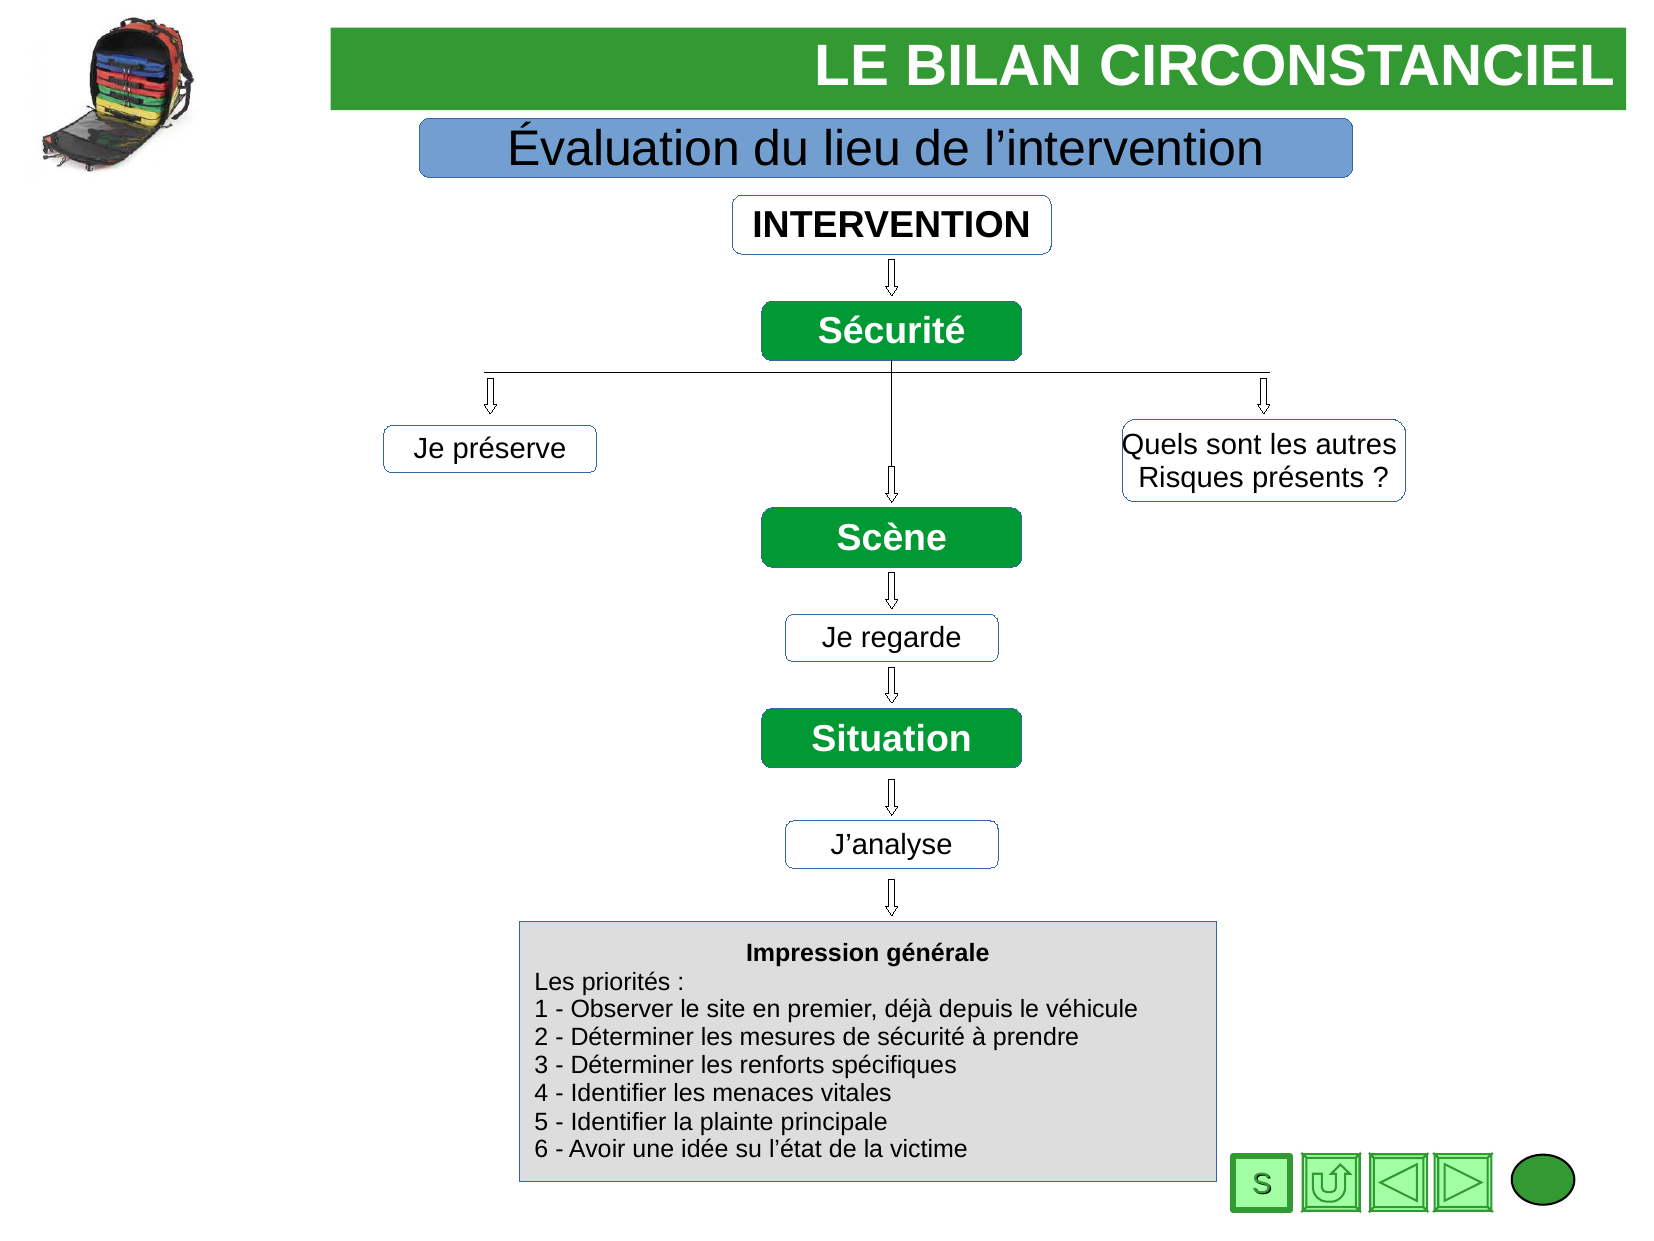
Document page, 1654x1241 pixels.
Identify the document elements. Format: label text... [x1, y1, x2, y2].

text_box [885, 572, 898, 609]
text_box [1511, 1154, 1575, 1205]
text_box [885, 667, 898, 703]
text_box Je préserve [383, 425, 597, 473]
text_box [885, 879, 898, 916]
text_box J’analyse [785, 820, 999, 869]
text_box [885, 779, 898, 816]
text_box LE BILAN CIRCONSTANCIEL [330, 25, 1630, 106]
text_box Sécurité [761, 301, 1022, 361]
text_box [484, 378, 497, 414]
text_box Je regarde [785, 614, 999, 662]
text_box [885, 466, 898, 503]
text_box [885, 259, 898, 296]
text_box Impression générale Les priorités : 1 - Observer le site en premier, déjà depuis le véhicule 2 - Déterminer les mesures de sécurité à prendre 3 - Déterminer les renforts spécifiques 4 - Identifier les menaces vitales 5 - Identifier la plainte principale 6 - Avoir une idée su l’état de la victime [519, 921, 1217, 1182]
text_box Quels sont les autres Risques présents ? [1122, 419, 1406, 502]
text_box Évaluation du lieu de l’intervention [419, 118, 1353, 178]
text_box Scène [761, 507, 1022, 568]
text_box INTERVENTION [732, 195, 1052, 255]
text_box [1257, 378, 1270, 414]
picture [29, 5, 201, 183]
text_box Situation [761, 708, 1022, 768]
